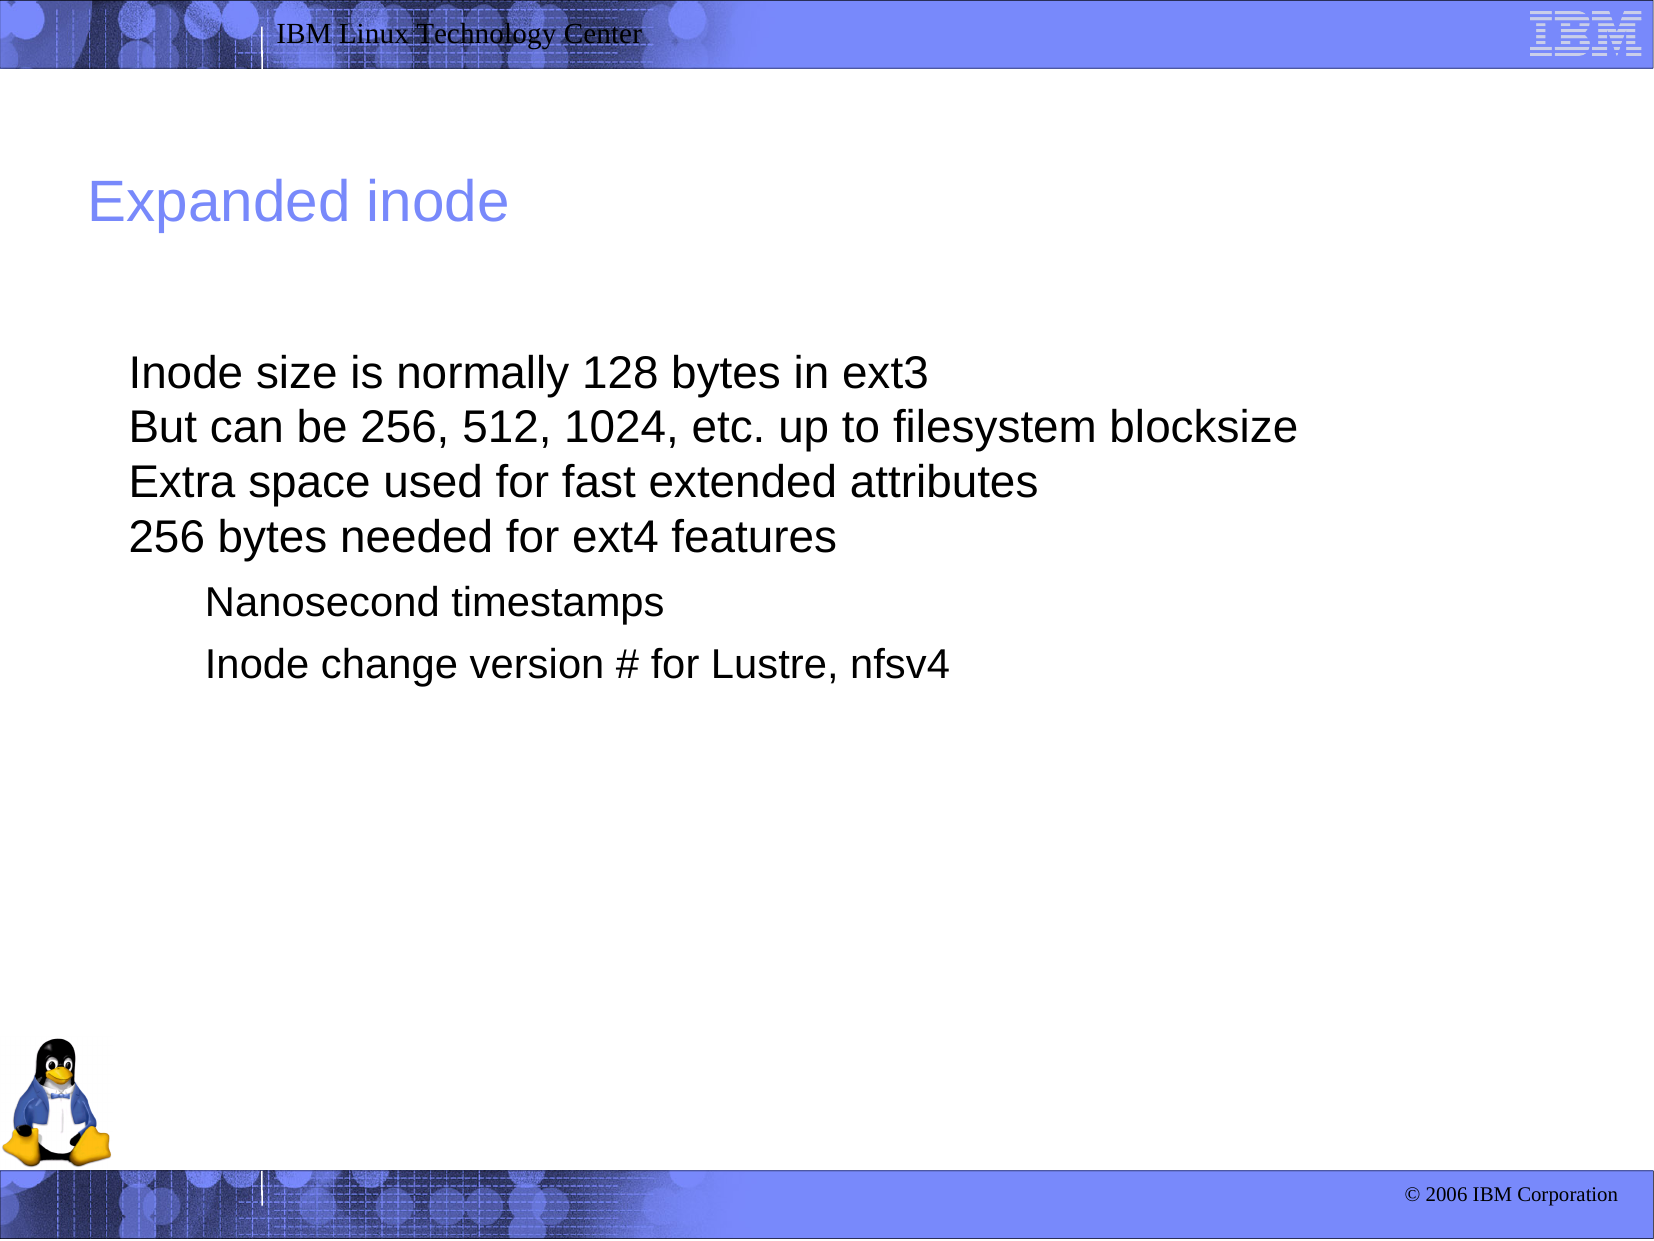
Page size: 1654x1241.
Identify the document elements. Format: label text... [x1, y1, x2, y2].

picture [0, 1036, 113, 1169]
list Inode size is normally 128 bytes in ext3 But can be 256, 512, 1024, etc. up to filesystem blocksize Extra space used for fast extended attributes 256 bytes needed for ext4 features Nanosecond timestamps Inode change version # for Lustre, nfsv4 [128, 343, 1571, 1049]
picture [1, 1172, 1653, 1238]
picture [1, 1, 1652, 67]
title Expanded inode [87, 157, 1520, 248]
